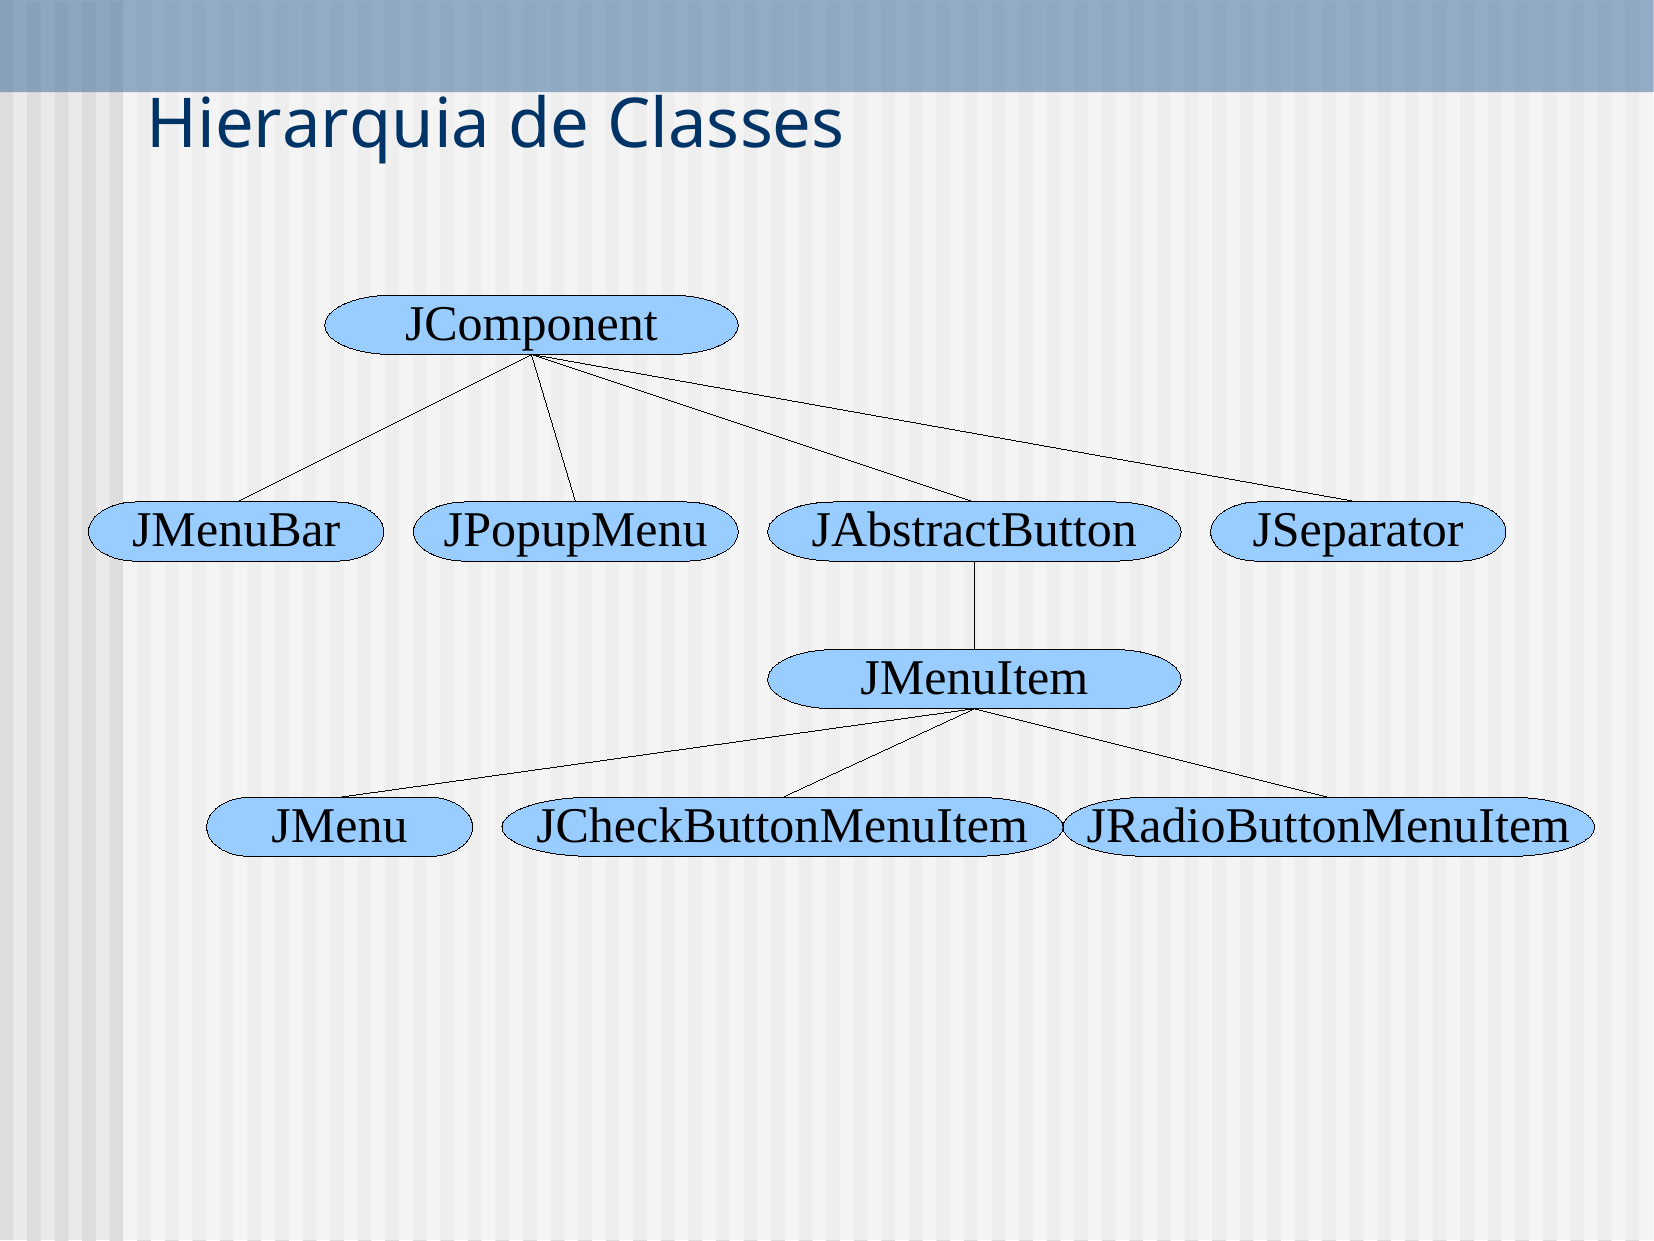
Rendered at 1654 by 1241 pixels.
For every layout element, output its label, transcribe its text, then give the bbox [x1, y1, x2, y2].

text_box JAbstractButton [767, 501, 1182, 562]
text_box JMenu [206, 797, 473, 857]
text_box JMenuBar [88, 501, 384, 562]
text_box JMenuItem [767, 649, 1182, 709]
text_box JSeparator [1210, 501, 1506, 562]
text_box JComponent [324, 295, 739, 355]
text_box JPopupMenu [413, 501, 739, 562]
title Hierarquia de Classes [146, 29, 1536, 212]
text_box JRadioButtonMenuItem [1062, 797, 1595, 857]
text_box JCheckButtonMenuItem [501, 797, 1063, 857]
